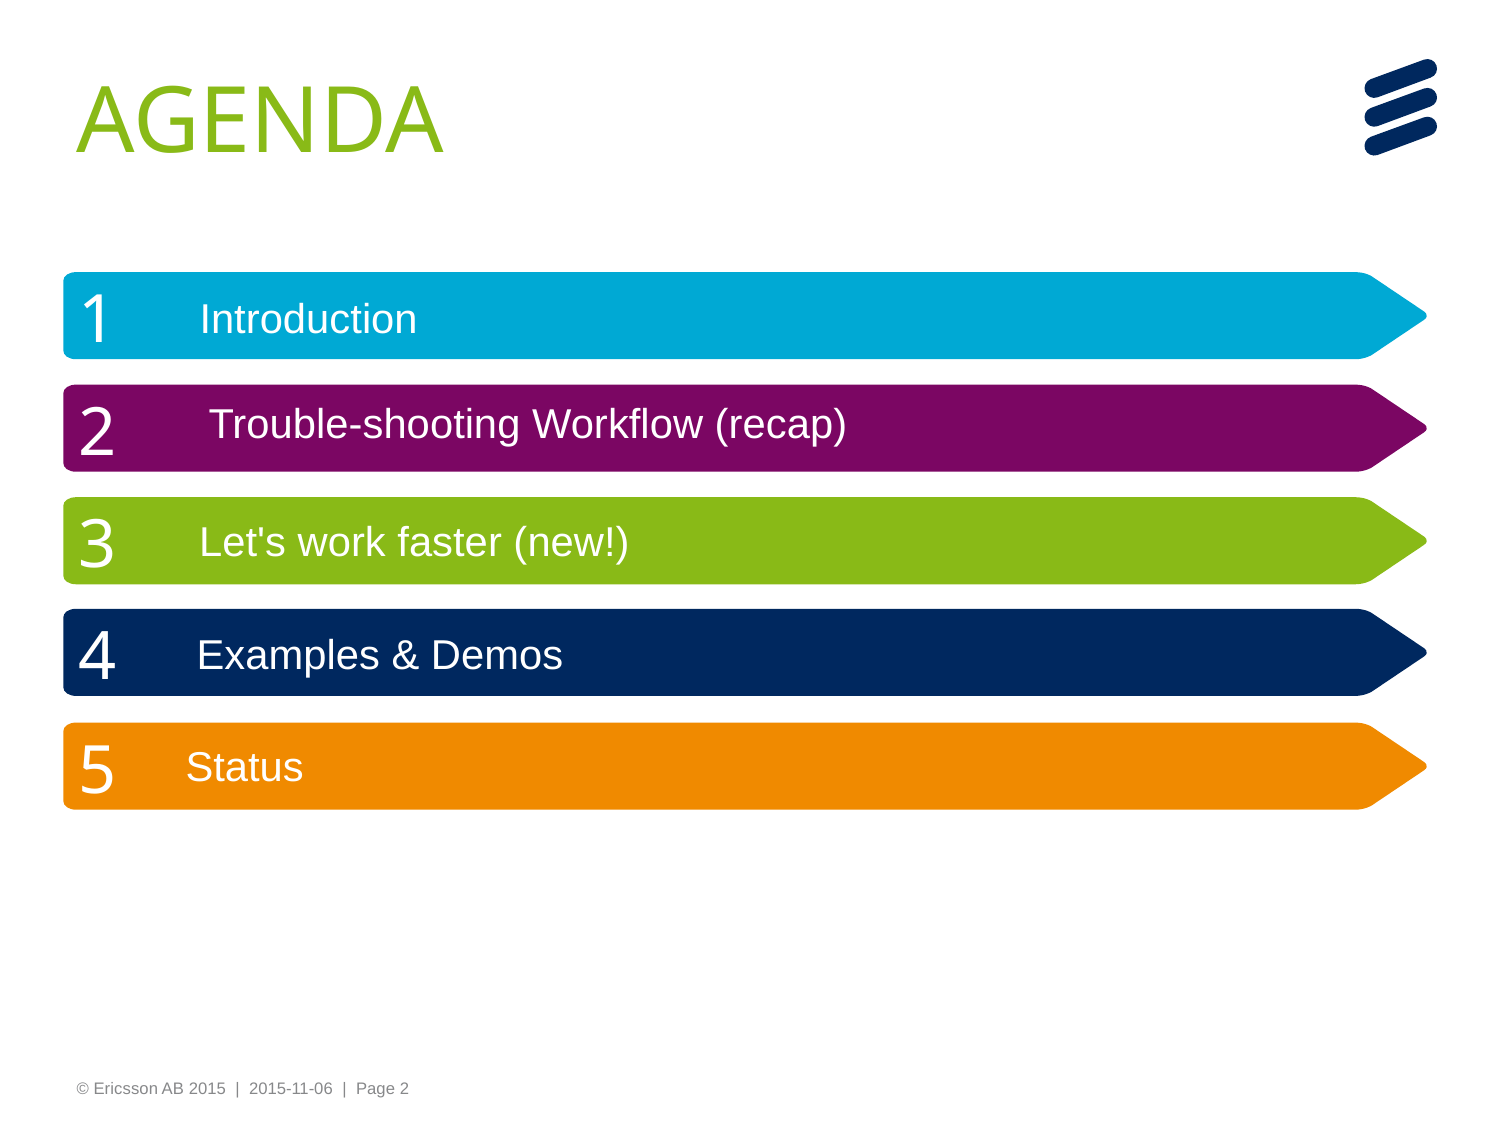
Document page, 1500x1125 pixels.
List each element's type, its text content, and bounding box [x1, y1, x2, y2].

text_box 5 [63, 722, 173, 810]
text_box 2 [63, 384, 1427, 472]
text_box Introduction [184, 284, 795, 347]
text_box Examples & Demos [184, 607, 1367, 698]
text_box 4 [1367, 610, 1427, 694]
text_box 5 [1356, 722, 1427, 810]
text_box Let's work faster (new!) [187, 495, 1362, 585]
title AGENDA [64, 39, 1294, 218]
text_box Status [173, 720, 1356, 811]
text_box Trouble-shooting Workflow (recap) [193, 389, 1010, 452]
text_box 1 [63, 272, 1427, 360]
text_box 4 [63, 608, 184, 696]
text_box 3 [1362, 497, 1427, 584]
text_box 3 [63, 497, 187, 585]
